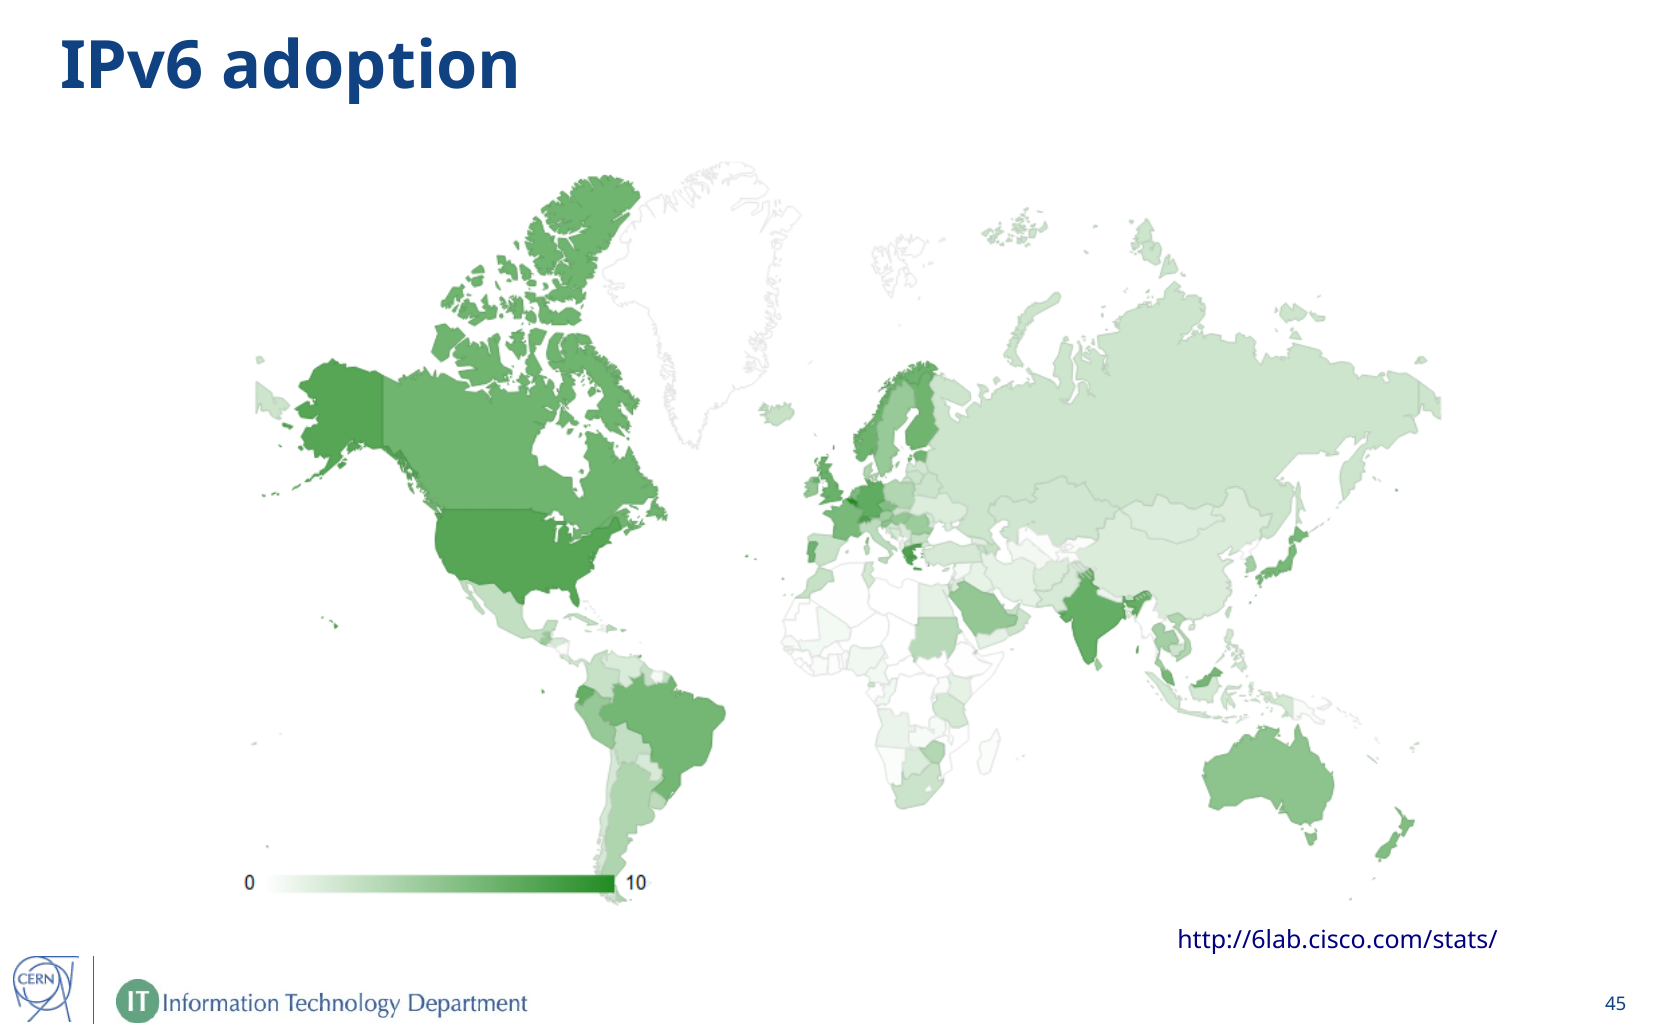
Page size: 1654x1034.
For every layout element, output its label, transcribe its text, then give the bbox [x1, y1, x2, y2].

text_box http://6lab.cisco.com/stats/ [1162, 913, 1605, 997]
picture [116, 979, 788, 1023]
picture [13, 956, 79, 1032]
title IPv6 adoption [60, 0, 1528, 138]
picture [203, 139, 1478, 926]
